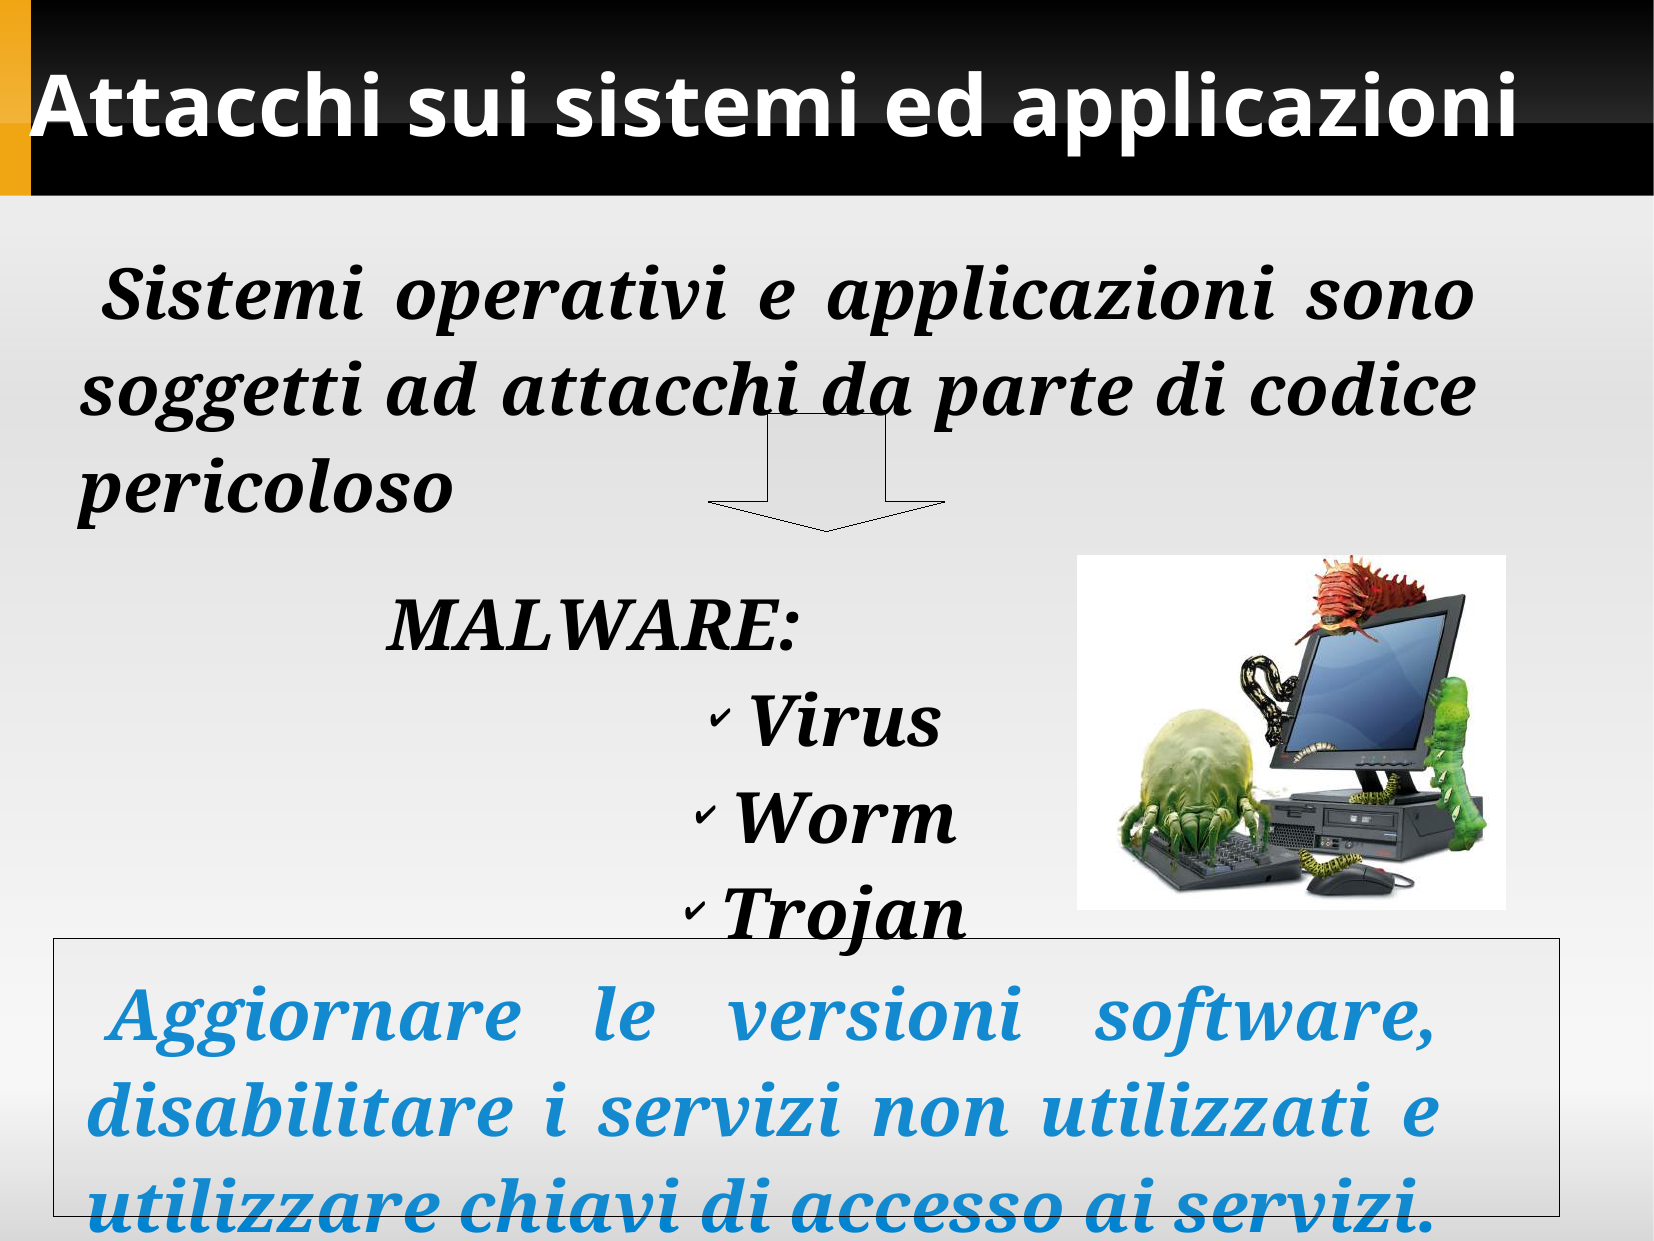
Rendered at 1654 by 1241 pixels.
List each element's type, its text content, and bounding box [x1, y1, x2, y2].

text_box [708, 413, 945, 532]
title Attacchi sui sistemi ed applicazioni [29, 0, 1625, 208]
text_box Sistemi operativi e applicazioni sono soggetti ad attacchi da parte di codice pericoloso [64, 236, 1542, 422]
text_box Aggiornare le versioni software, disabilitare i servizi non utilizzati e utilizzare chiavi di accesso ai servizi. [70, 1217, 1548, 1227]
picture [0, 0, 1654, 1241]
text_box [53, 938, 1560, 1217]
text_box MALWARE: Virus Worm Trojan [351, 566, 1441, 922]
